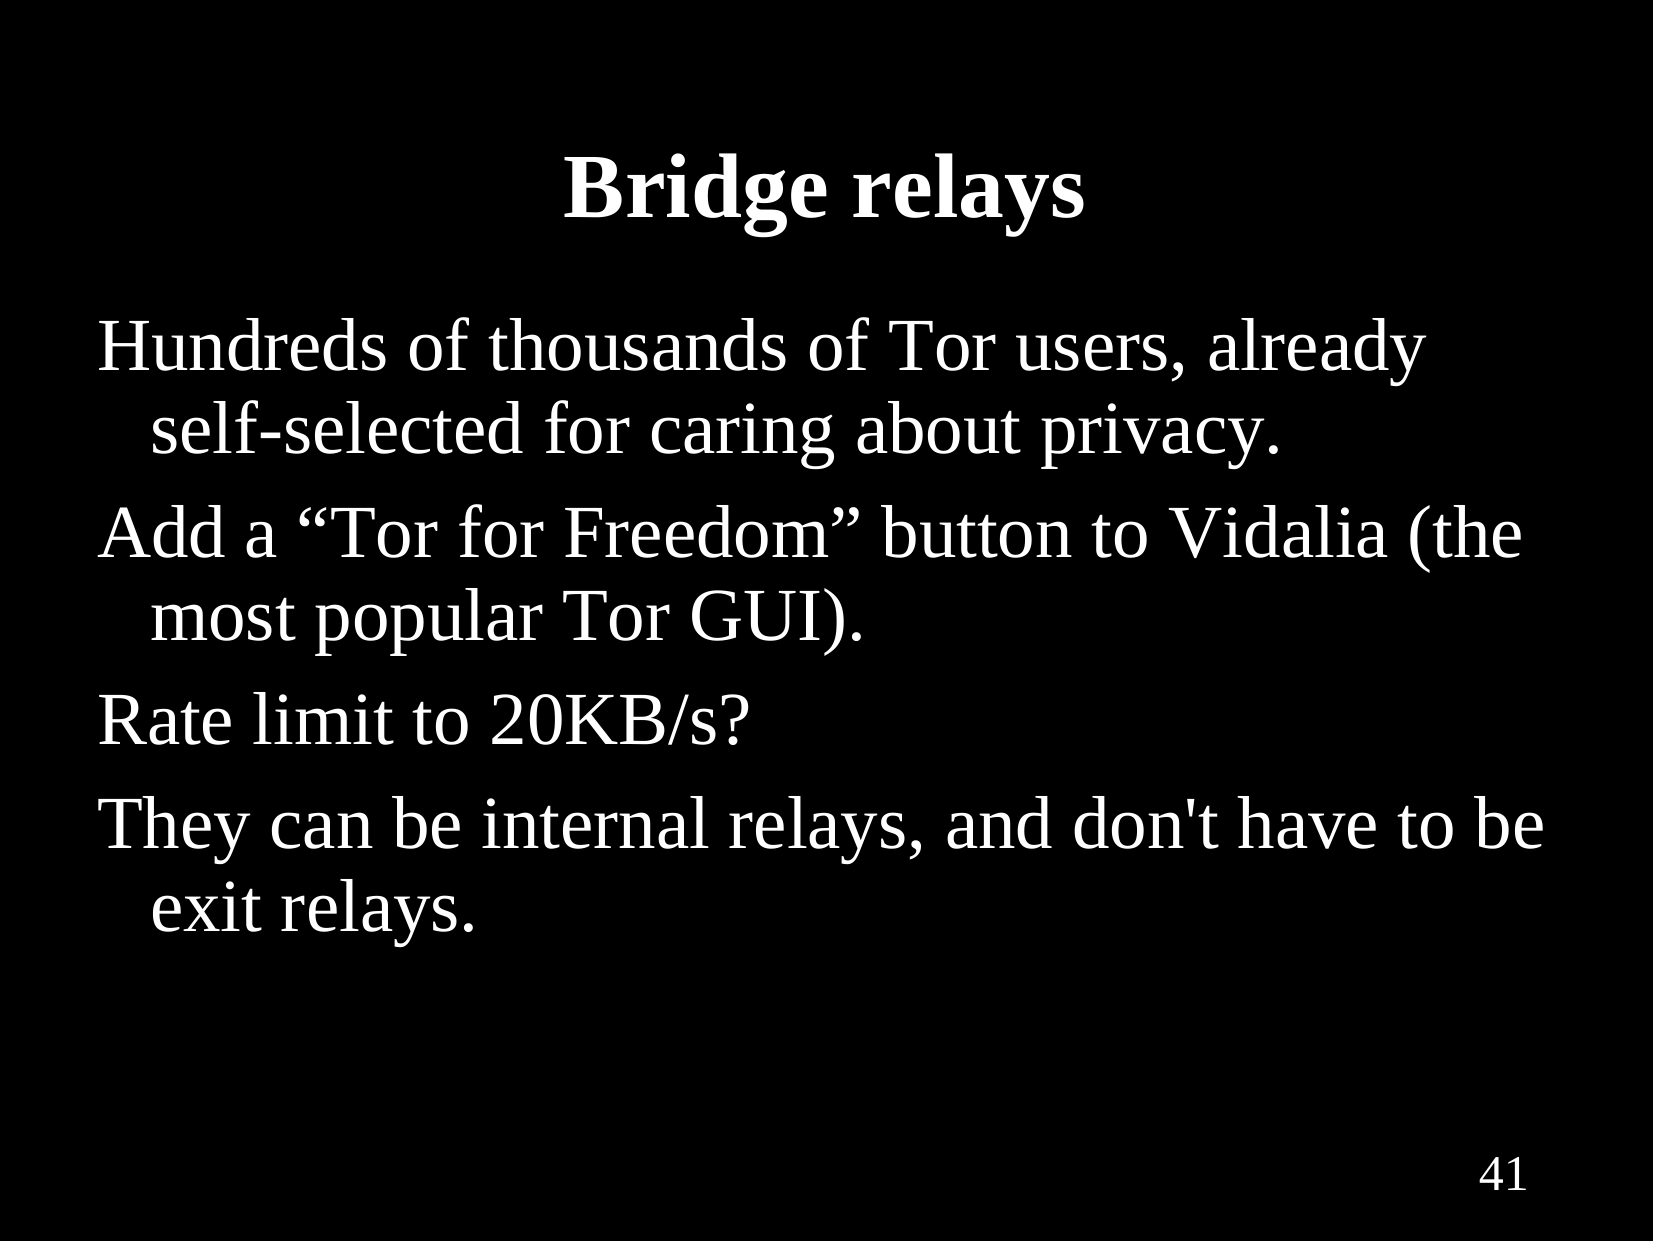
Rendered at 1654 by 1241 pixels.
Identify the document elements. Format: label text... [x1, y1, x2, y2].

title Bridge relays [119, 91, 1532, 283]
list Hundreds of thousands of Tor users, already self-selected for caring about privacy. Add a “Tor for Freedom” button to Vidalia (the most popular Tor GUI). Rate limit to 20KB/s? They can be internal relays, and don't have to be exit relays. [79, 303, 1571, 1093]
